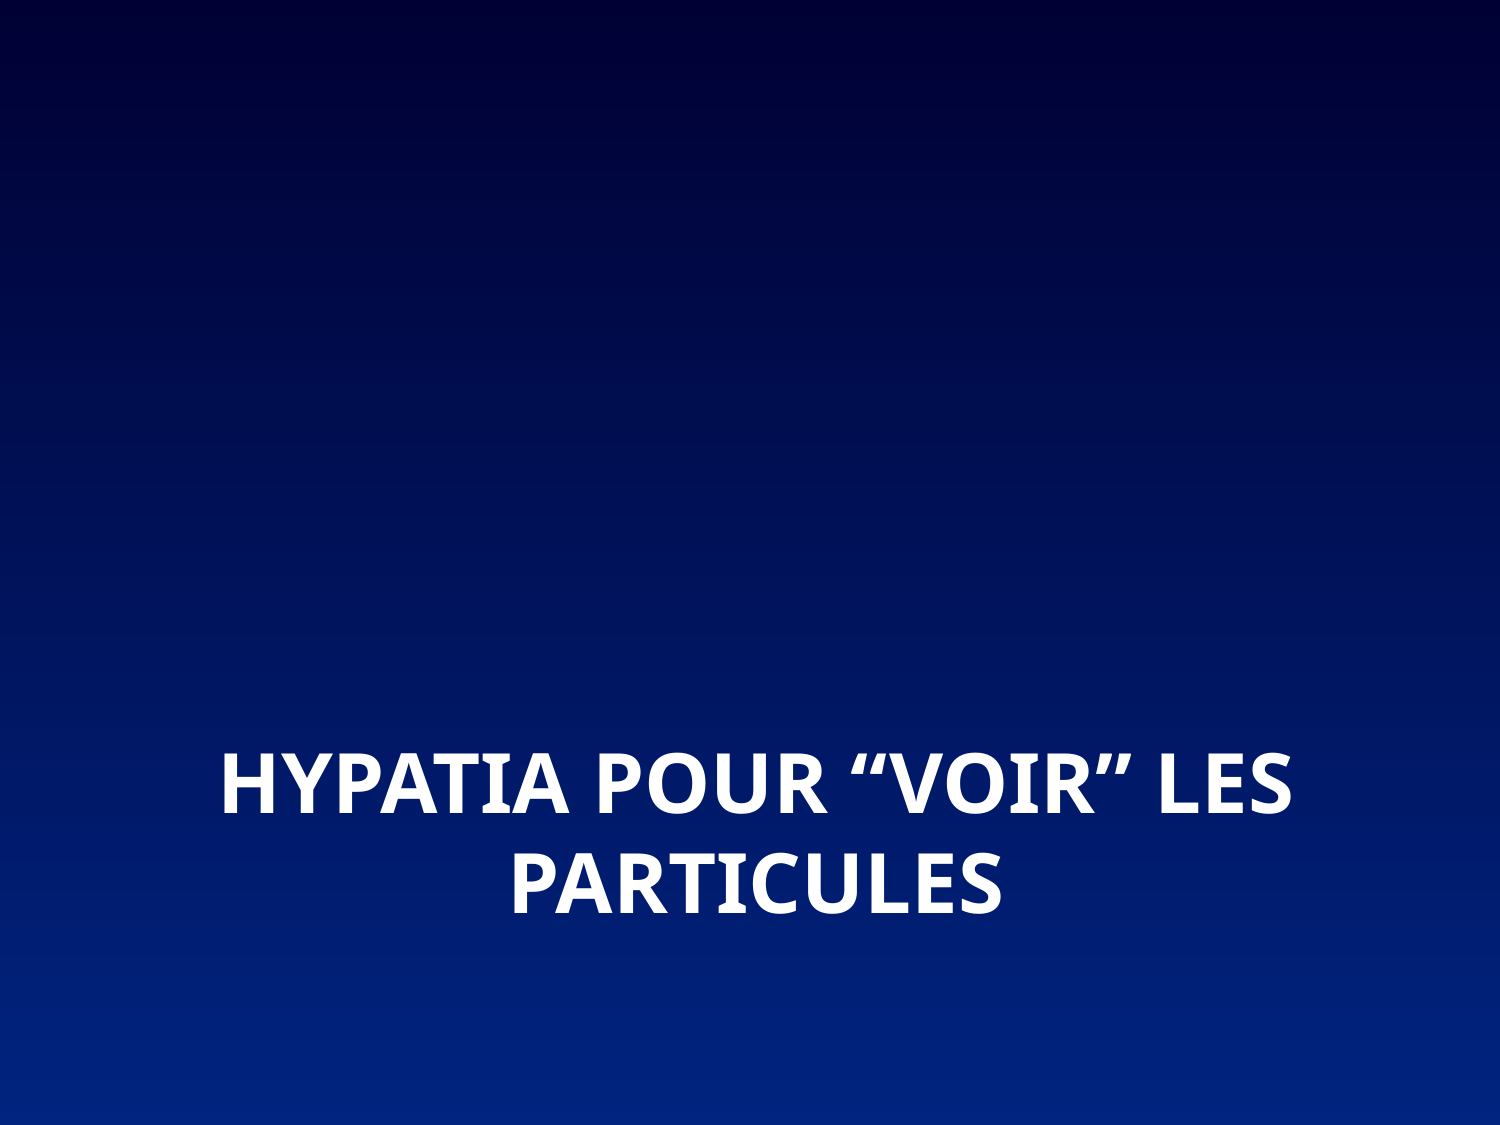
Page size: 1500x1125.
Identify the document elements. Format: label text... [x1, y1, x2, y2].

title Hypatia pour “voir” les particules [118, 722, 1394, 947]
